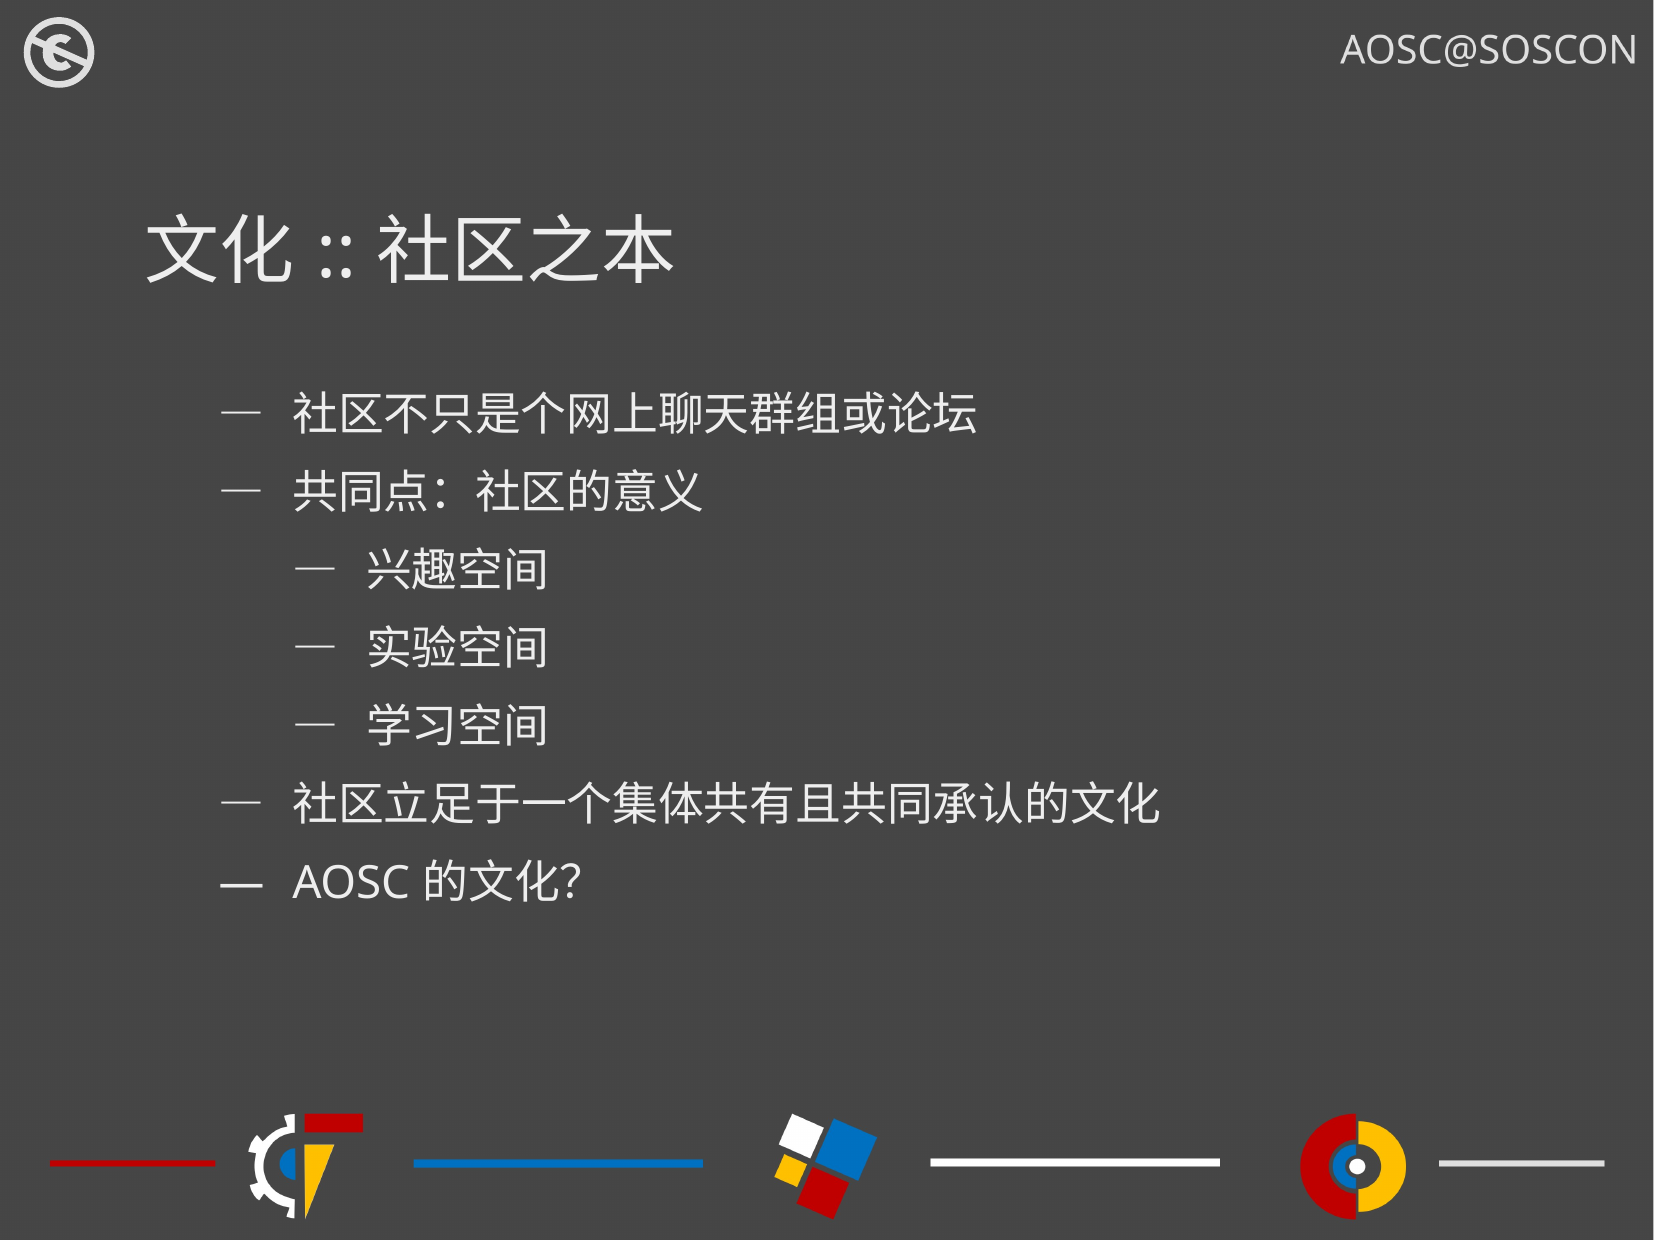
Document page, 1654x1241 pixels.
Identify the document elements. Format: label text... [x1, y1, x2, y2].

picture [0, 0, 1654, 1240]
text_box 文化::社区之本 — 社区不只是个网上聊天群组或论坛 — 共同点：社区的意义 — 兴趣空间 — 实验空间 — 学习空间 — 社区立足于一个集体共有且共同承认的文化 — AOSC的文化？ [129, 183, 1536, 1028]
